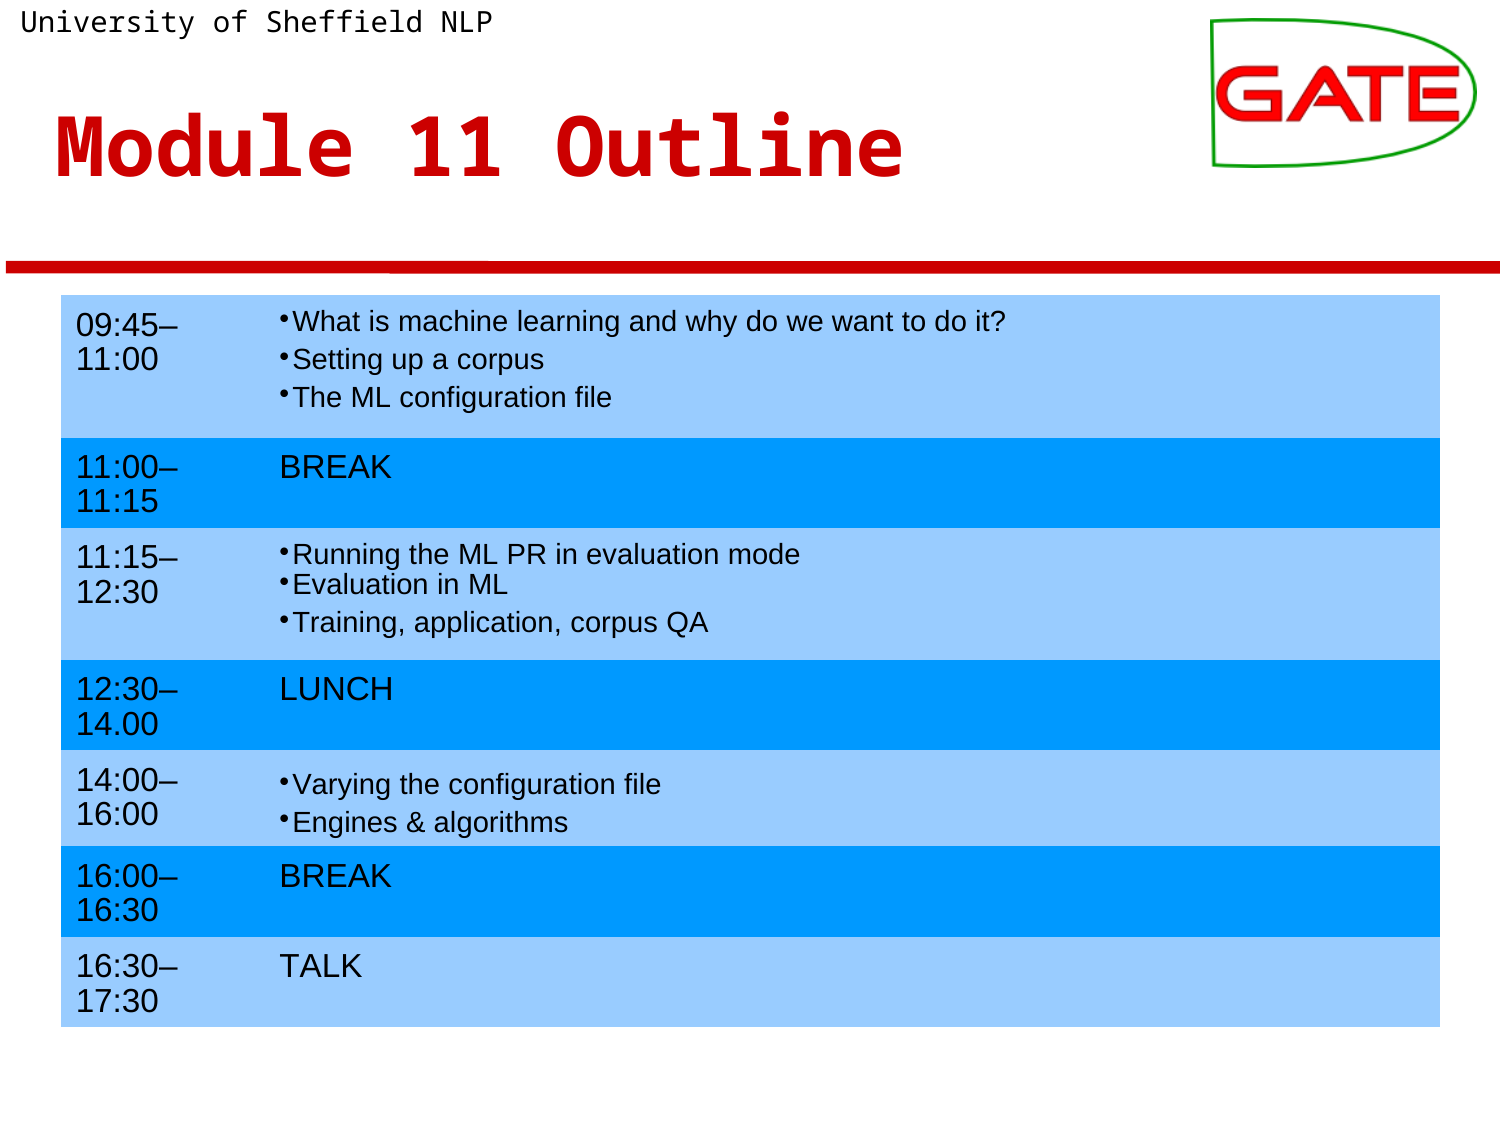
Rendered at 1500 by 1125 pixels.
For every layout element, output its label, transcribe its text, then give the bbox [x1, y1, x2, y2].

table_header What is machine learning and why do we want to do it? Setting up a corpus The ML configuration file [265, 295, 1440, 438]
picture [1210, 18, 1477, 168]
table_cell 11:15– 12:30 [61, 528, 265, 660]
table_cell BREAK [265, 438, 1440, 528]
table_cell 14:00–16:00 [61, 750, 265, 846]
table_cell 16:00– 16:30 [61, 846, 265, 937]
table_cell 12:30– 14.00 [61, 660, 265, 750]
table_cell TALK [265, 937, 1440, 1027]
table_cell Running the ML PR in evaluation mode Evaluation in ML Training, application, corpus QA [265, 528, 1440, 660]
table_cell 11:00– 11:15 [61, 438, 265, 528]
table_cell LUNCH [265, 660, 1440, 750]
table_cell BREAK [265, 846, 1440, 937]
table_cell 16:30– 17:30 [61, 937, 265, 1027]
table_header 09:45– 11:00 [61, 295, 265, 438]
title Module 11 Outline [41, 37, 1392, 254]
table_cell Varying the configuration file Engines & algorithms [265, 750, 1440, 846]
